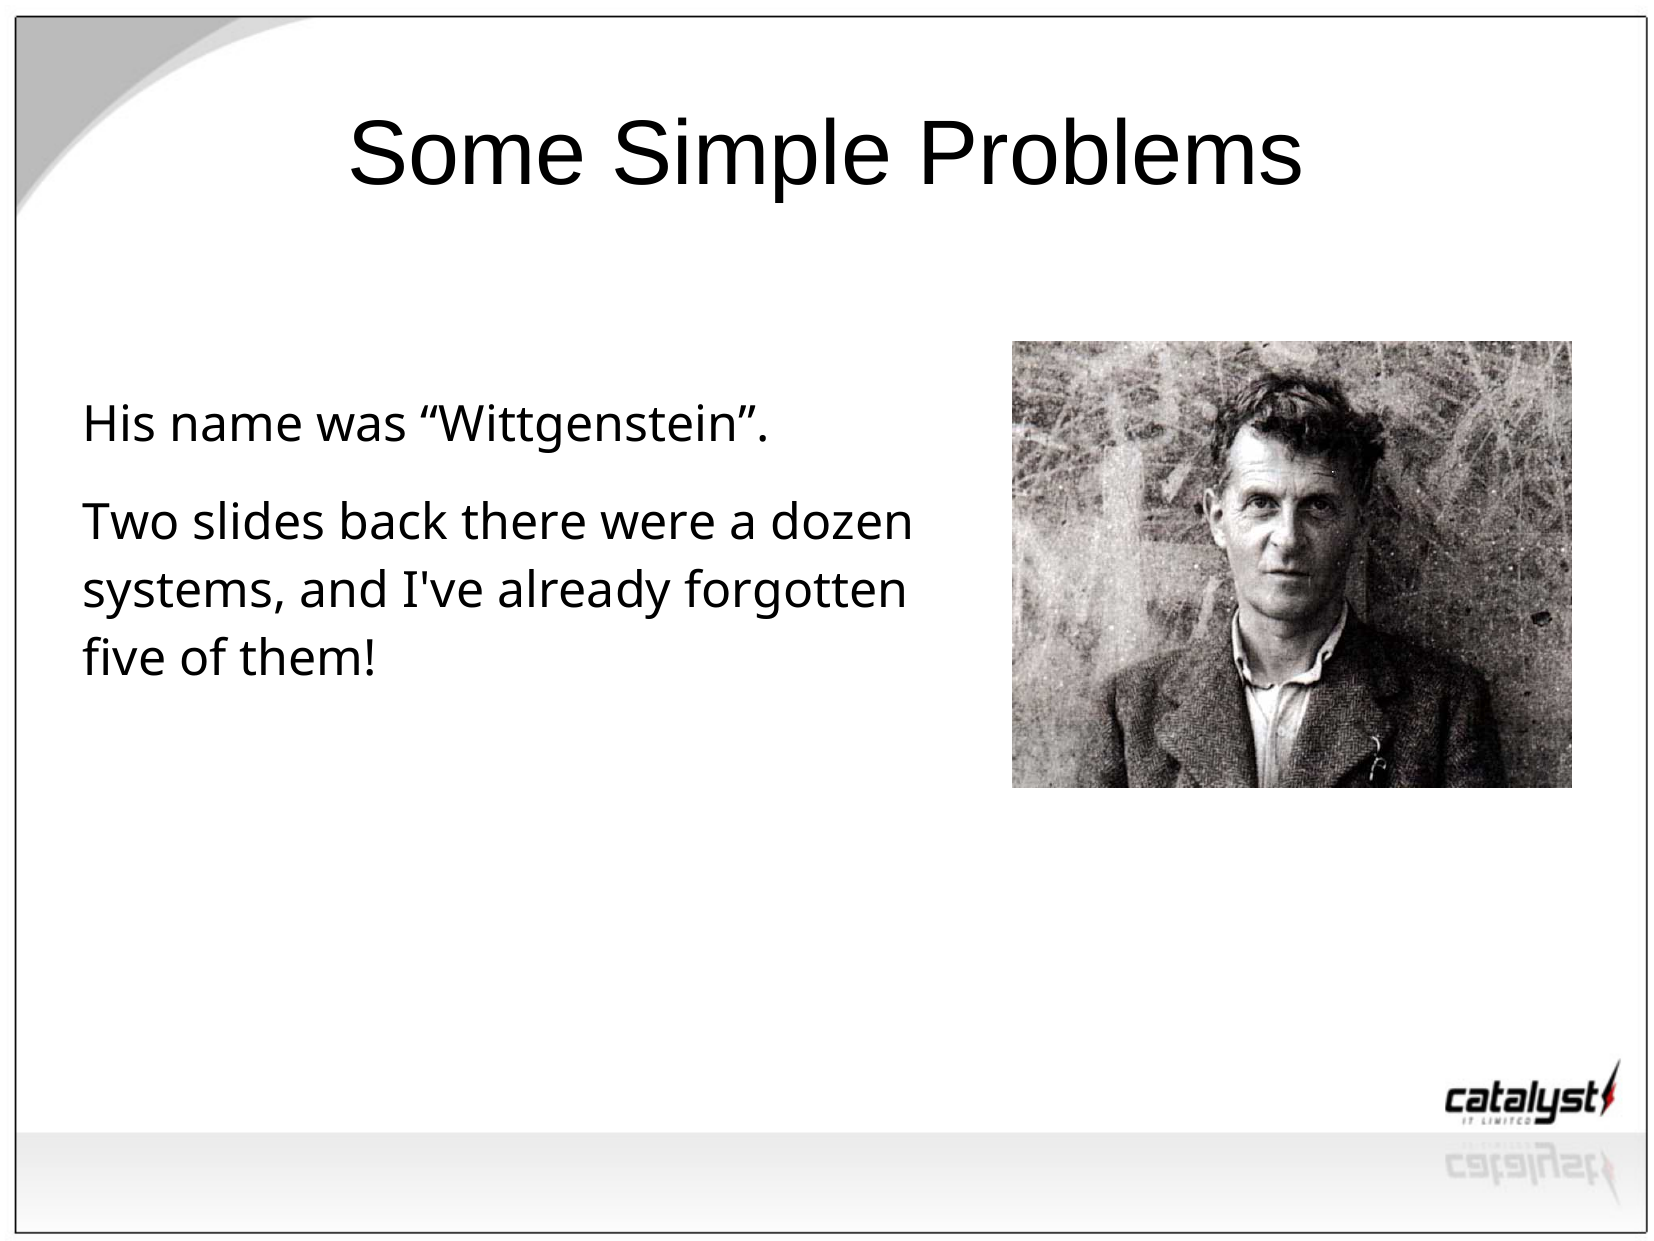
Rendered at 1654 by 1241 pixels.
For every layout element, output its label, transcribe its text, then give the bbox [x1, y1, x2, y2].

title Some Simple Problems [82, 49, 1571, 257]
picture [4, 5, 1654, 1241]
list His name was “Wittgenstein”. Two slides back there were a dozen systems, and I've already forgotten five of them! [82, 290, 938, 1109]
